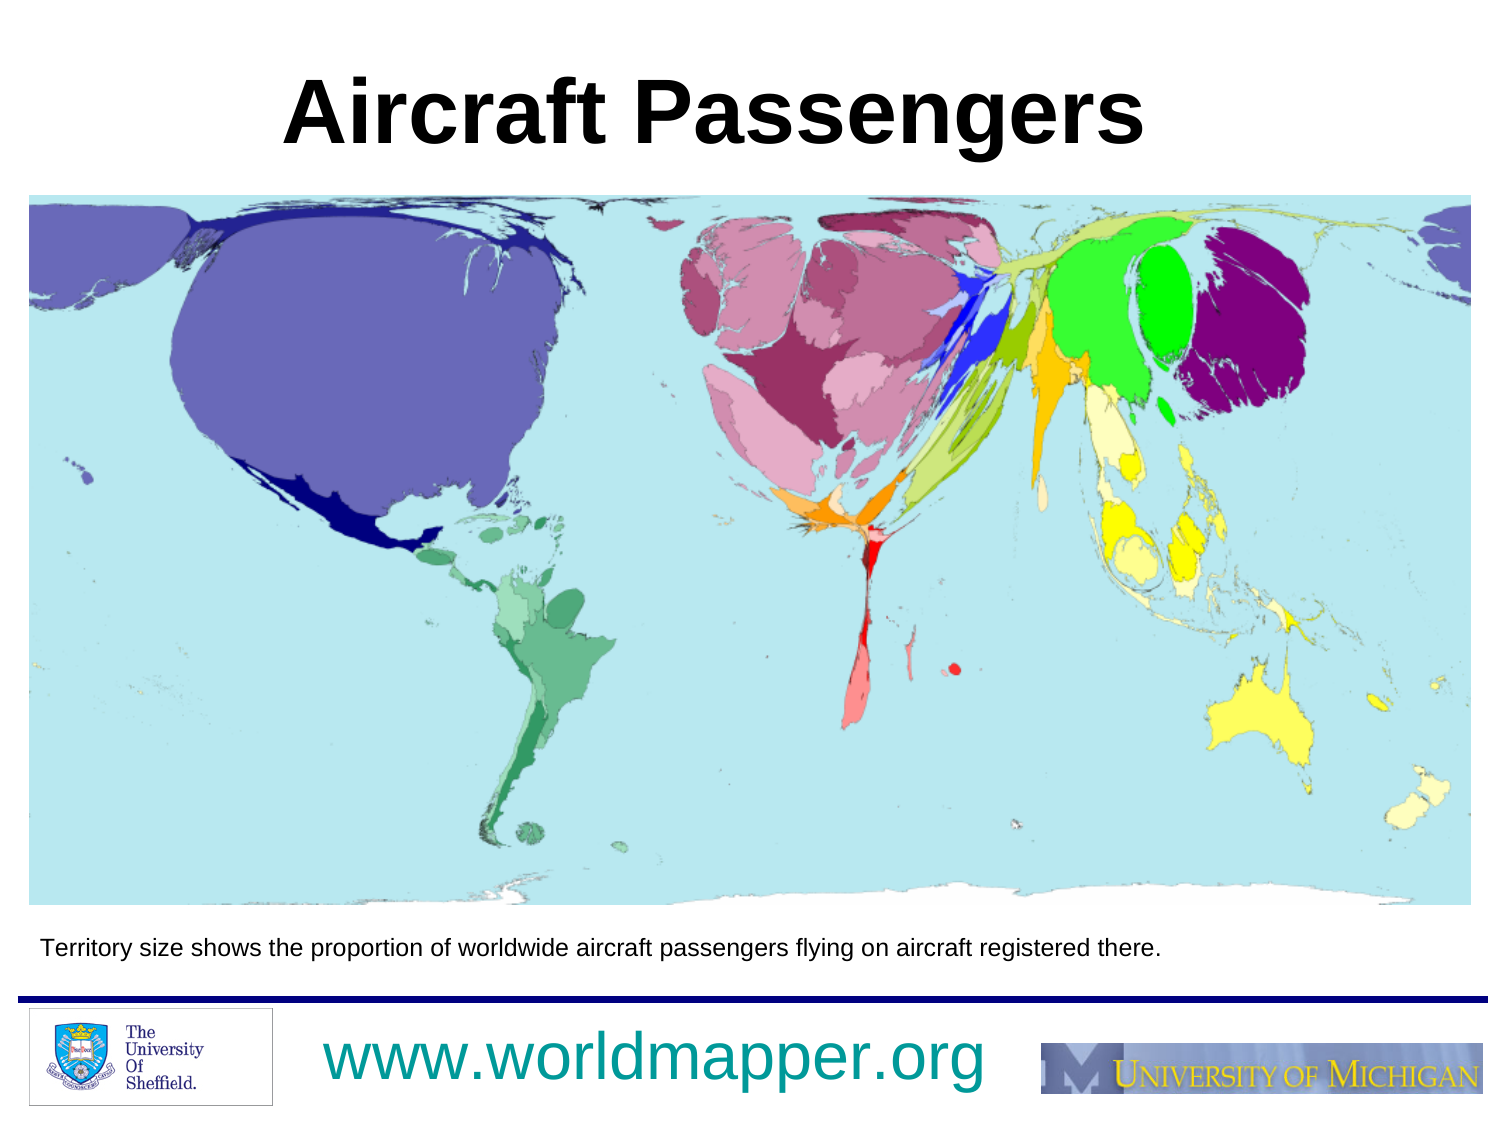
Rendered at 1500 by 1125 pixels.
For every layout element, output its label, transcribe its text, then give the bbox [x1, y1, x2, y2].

title Aircraft Passengers [76, 42, 1352, 195]
text_box Territory size shows the proportion of worldwide aircraft passengers flying on aircraft registered there. [24, 925, 1187, 969]
picture [29, 1008, 273, 1106]
picture [29, 195, 1471, 905]
picture [1041, 1043, 1483, 1094]
